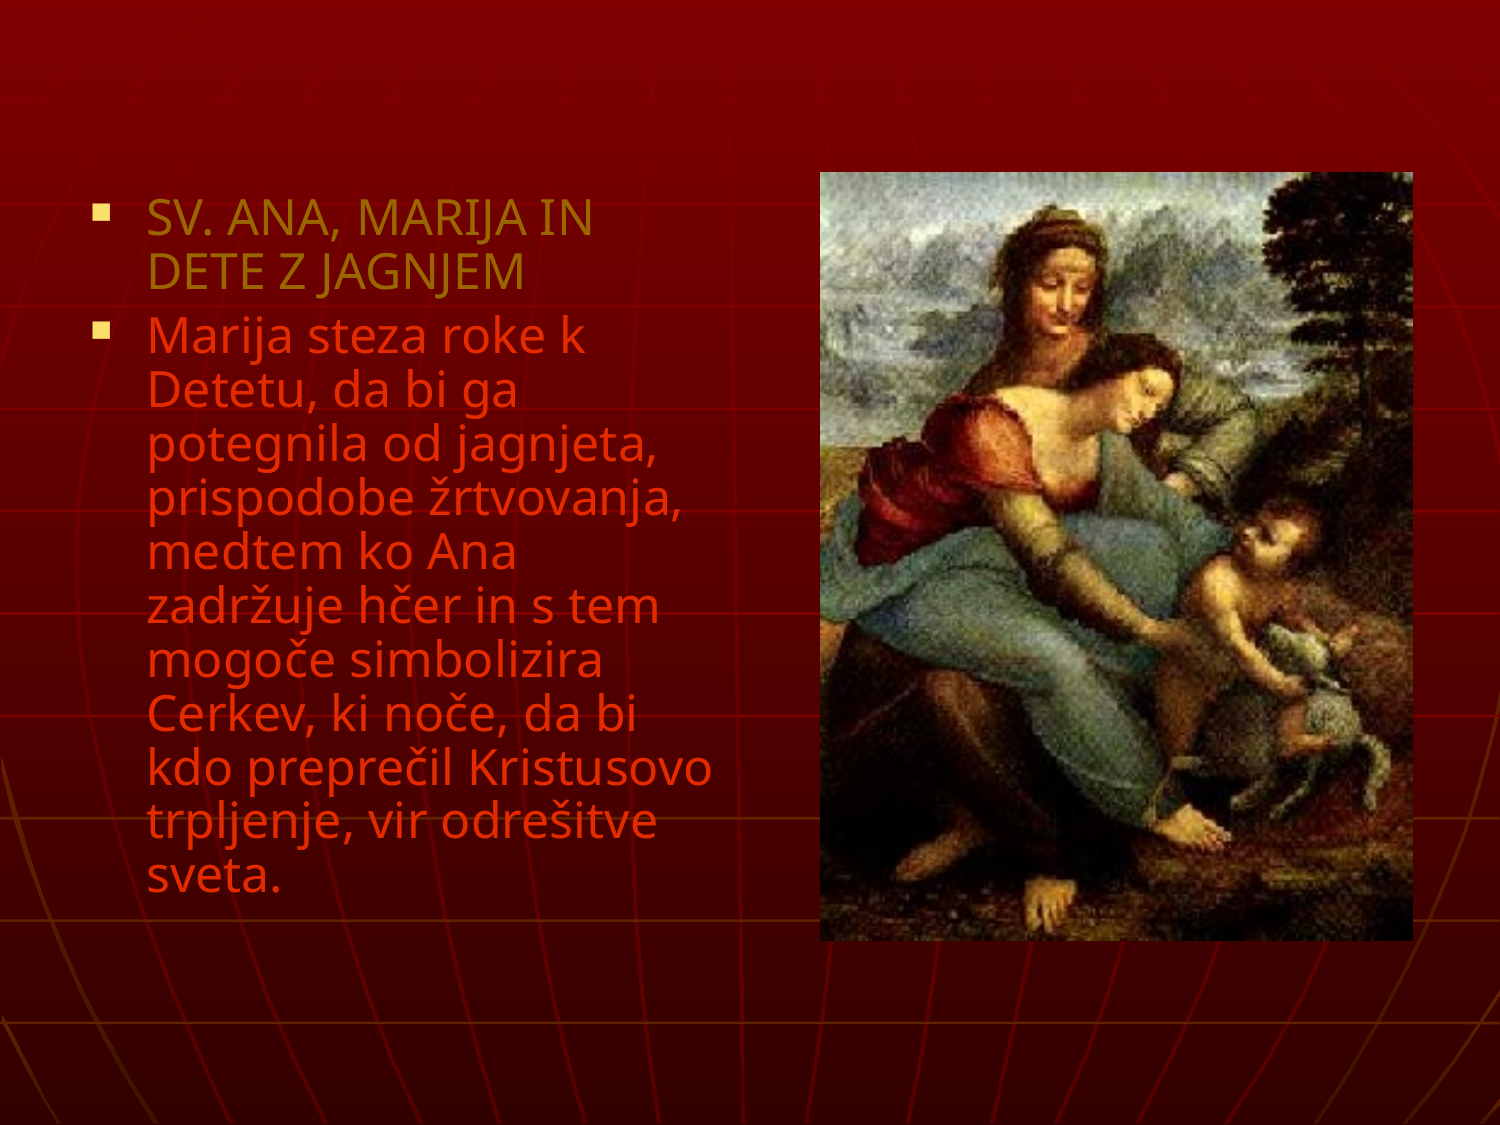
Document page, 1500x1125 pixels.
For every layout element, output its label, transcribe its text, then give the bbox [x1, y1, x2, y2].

list SV. ANA, MARIJA IN DETE Z JAGNJEM Marija steza roke k Detetu, da bi ga potegnila od jagnjeta, prispodobe žrtvovanja, medtem ko Ana zadržuje hčer in s tem mogoče simbolizira Cerkev, ki noče, da bi kdo preprečil Kristusovo trpljenje, vir odrešitve sveta. [75, 184, 738, 1006]
picture [820, 172, 1413, 941]
